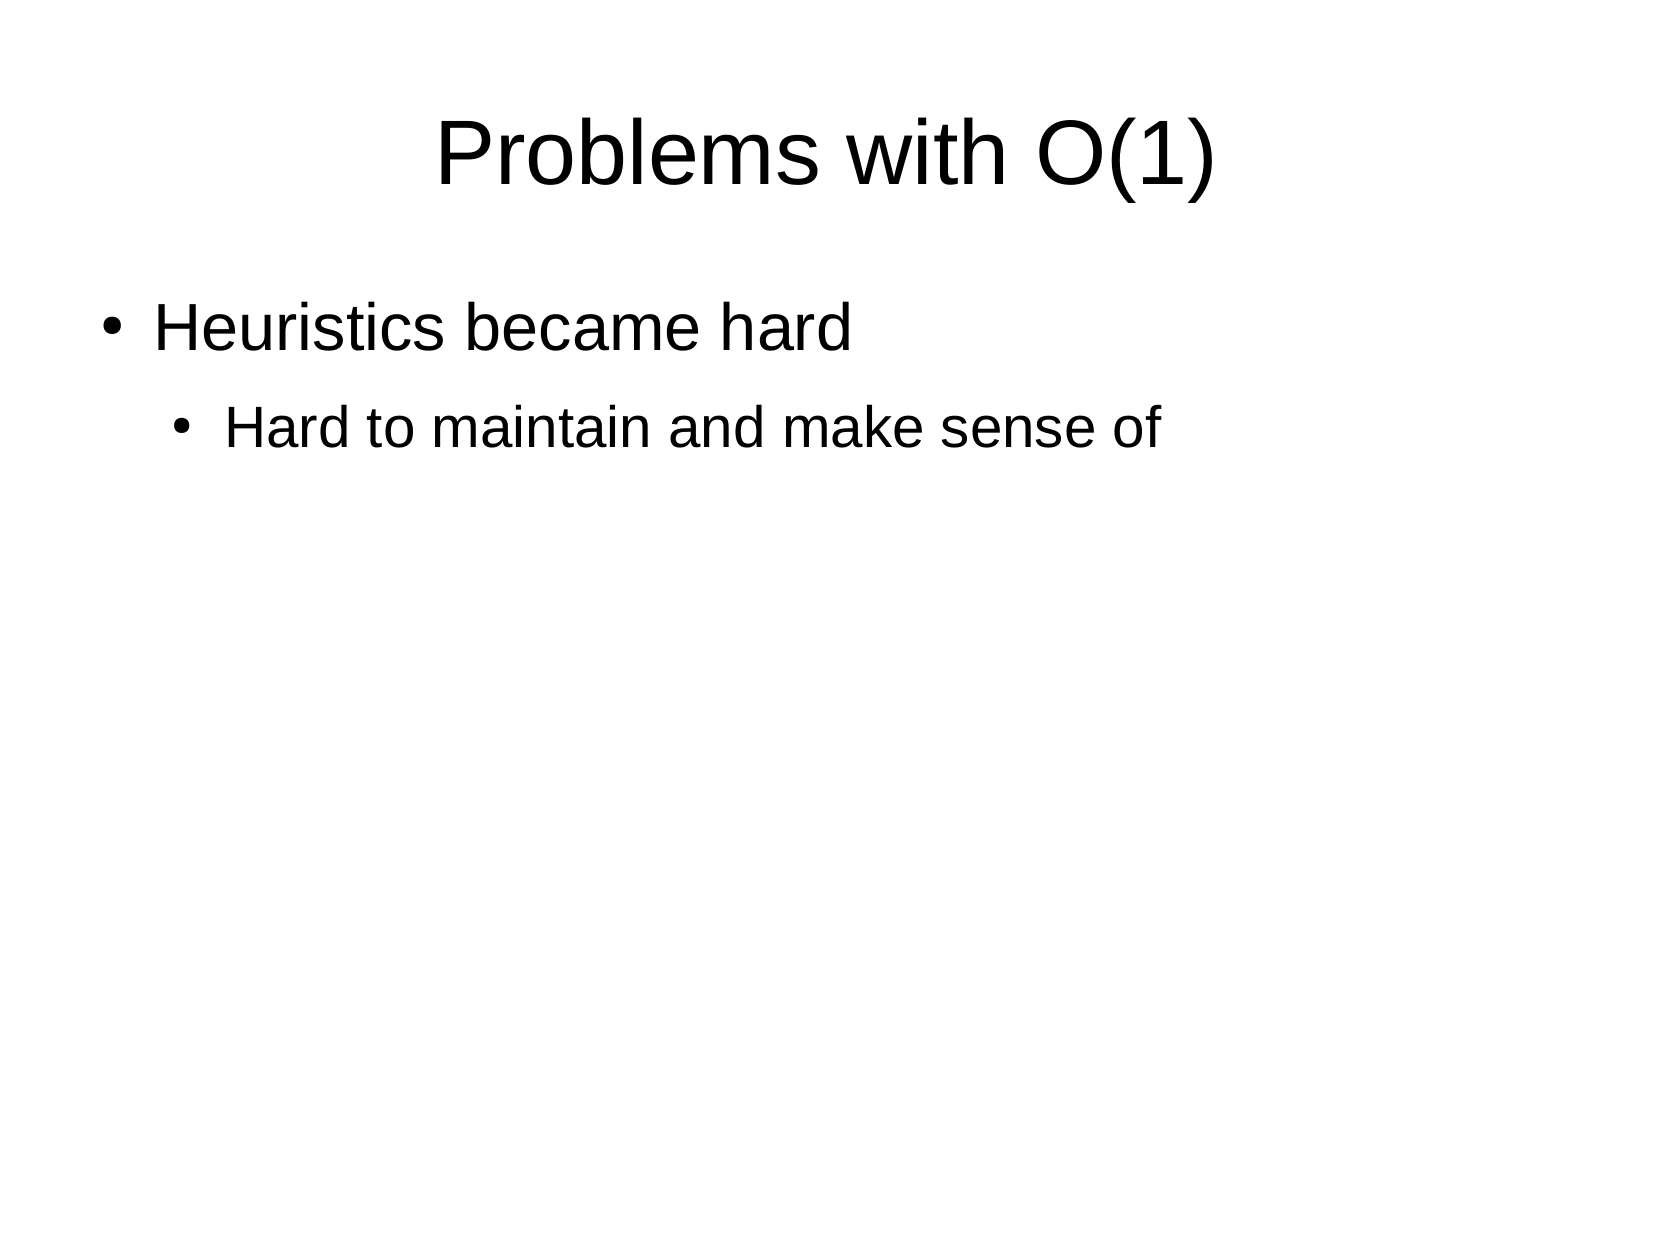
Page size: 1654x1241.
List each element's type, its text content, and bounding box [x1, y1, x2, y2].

title Problems with O(1) [82, 49, 1571, 257]
list Heuristics became hard Hard to maintain and make sense of [82, 290, 1571, 1010]
